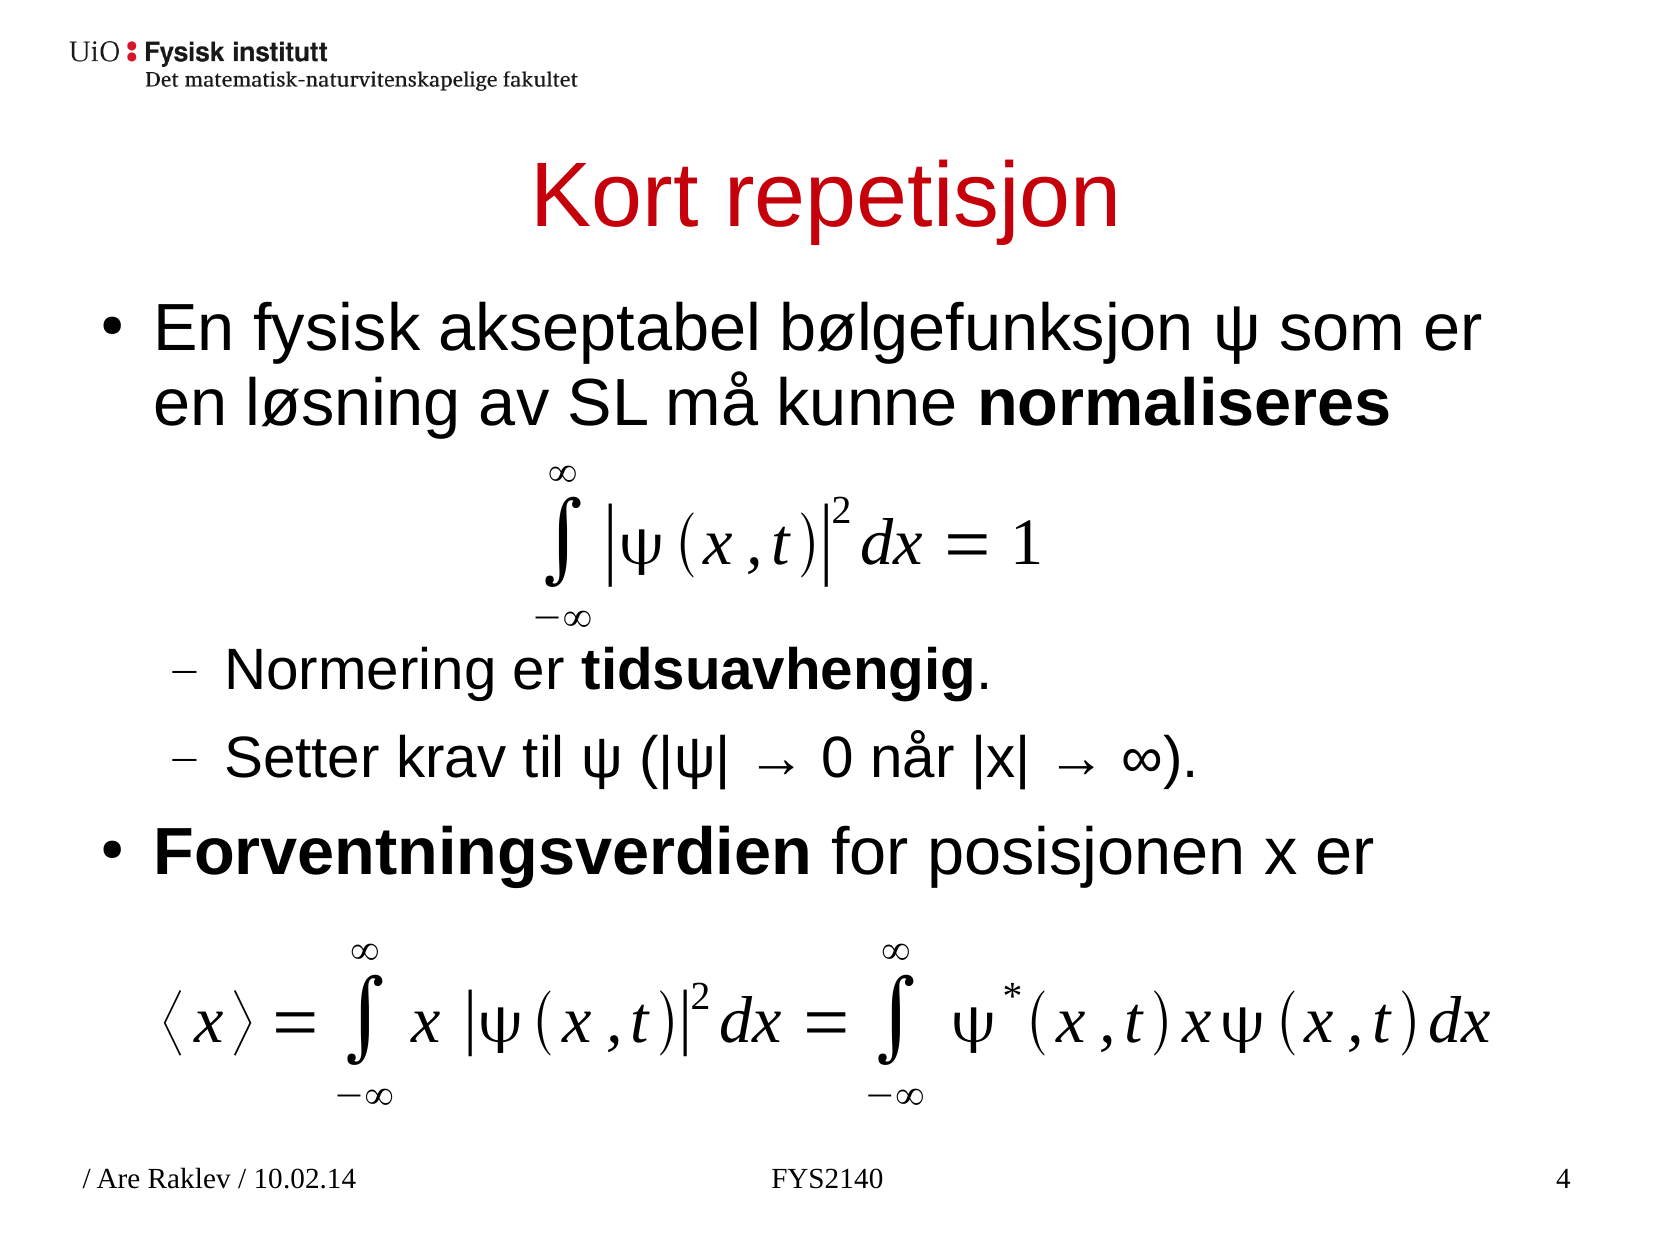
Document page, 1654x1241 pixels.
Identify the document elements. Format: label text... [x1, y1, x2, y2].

chart [525, 449, 1048, 638]
picture [68, 37, 581, 93]
list En fysisk akseptabel bølgefunksjon ψ som er en løsning av SL må kunne normaliseres Normering er tidsuavhengig. Setter krav til ψ (|ψ| → 0 når |x| → ∞). Forventningsverdien for posisjonen x er [82, 290, 1538, 1088]
chart [155, 927, 1496, 1116]
title Kort repetisjon [82, 90, 1571, 298]
